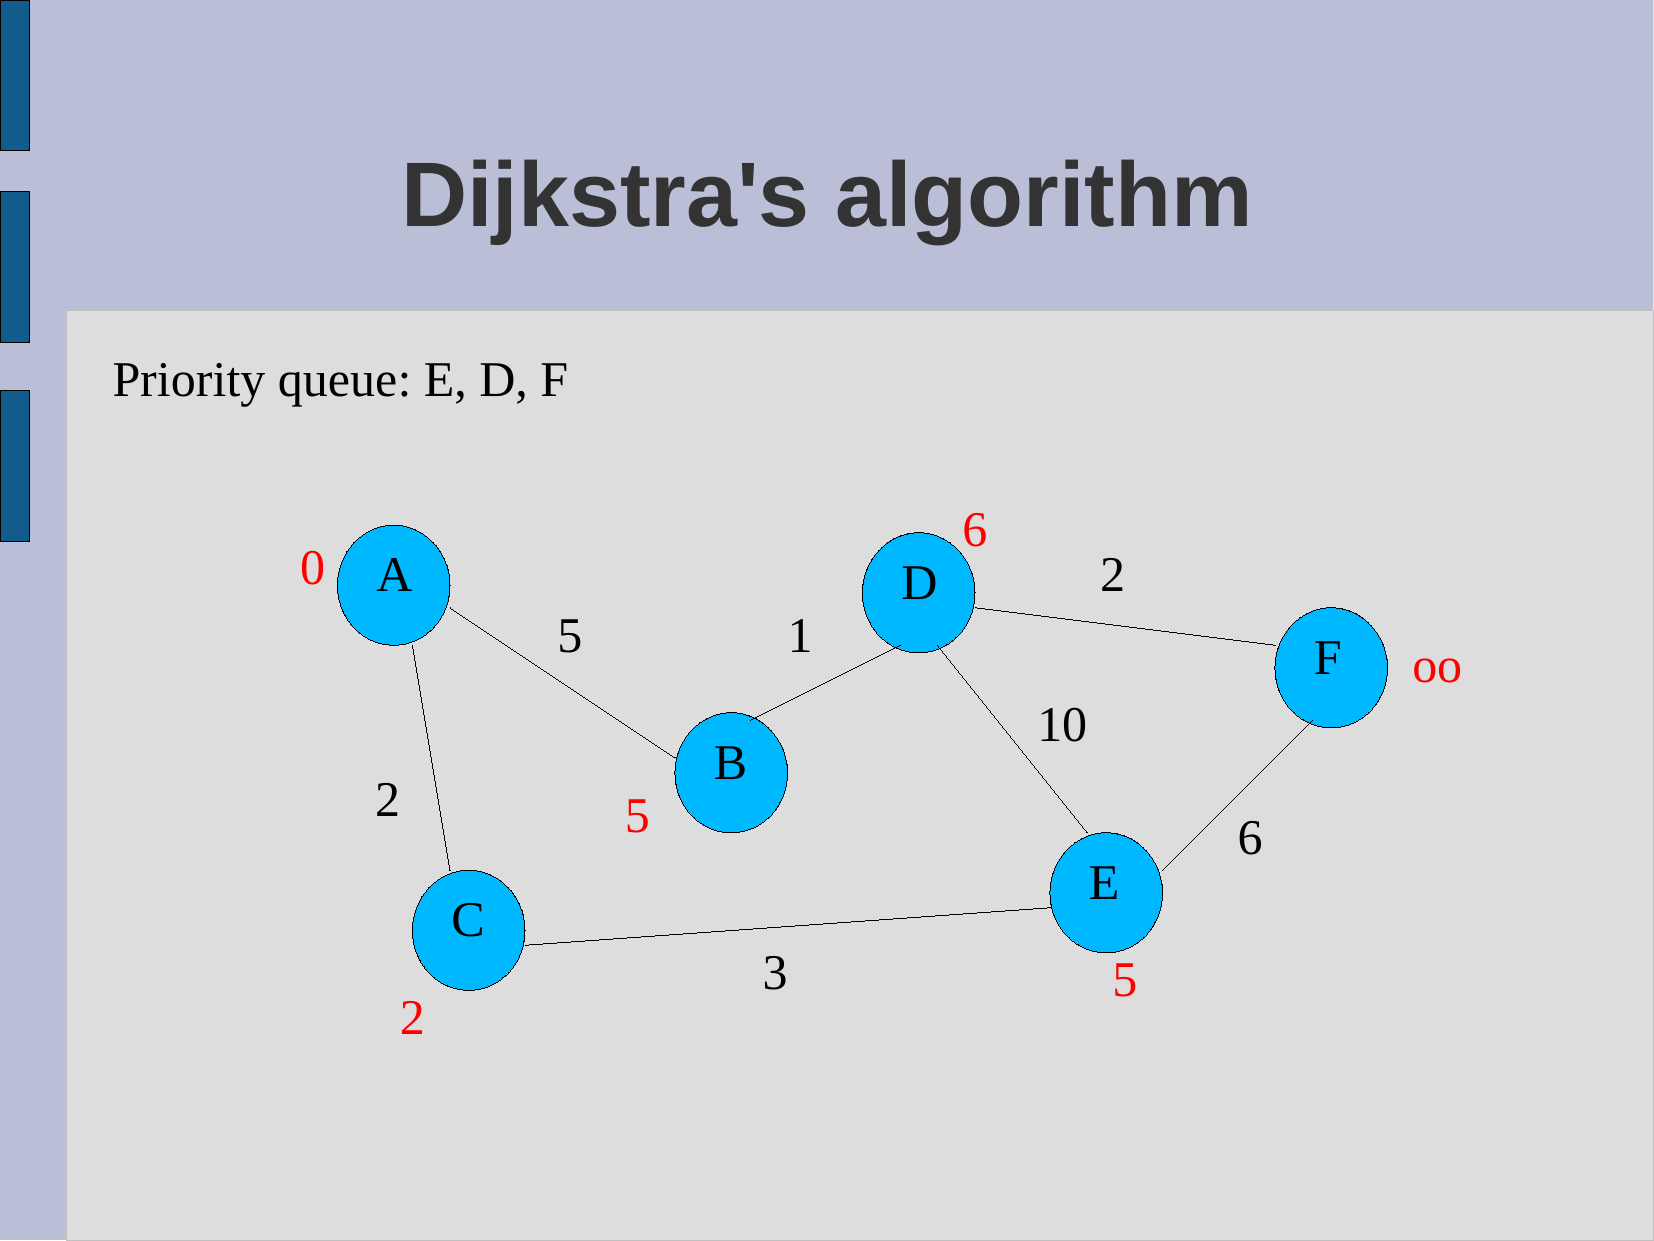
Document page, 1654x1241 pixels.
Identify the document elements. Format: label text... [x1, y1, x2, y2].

text_box 5 [1112, 952, 1138, 1008]
text_box [337, 525, 451, 646]
text_box 2 [399, 989, 451, 1103]
text_box 2 [375, 772, 401, 828]
text_box [412, 870, 526, 991]
title Dijkstra's algorithm [121, 91, 1534, 299]
text_box 1 [787, 607, 813, 664]
text_box 5 [557, 607, 583, 664]
text_box 3 [762, 945, 788, 1001]
text_box 6 [1237, 809, 1263, 866]
text_box [1274, 607, 1388, 728]
text_box B [713, 734, 748, 791]
text_box D [901, 554, 938, 611]
text_box [1049, 832, 1163, 953]
text_box E [1088, 854, 1120, 911]
text_box 2 [1099, 547, 1126, 603]
text_box A [376, 547, 413, 603]
text_box 5 [624, 787, 650, 844]
text_box Priority queue: E, D, F [112, 352, 570, 408]
text_box oo [1412, 637, 1463, 694]
text_box 0 [300, 539, 326, 595]
text_box [674, 712, 788, 833]
text_box 6 [962, 502, 988, 558]
text_box C [451, 892, 485, 948]
text_box [862, 532, 976, 653]
text_box F [1313, 629, 1342, 686]
text_box 10 [1037, 697, 1088, 753]
